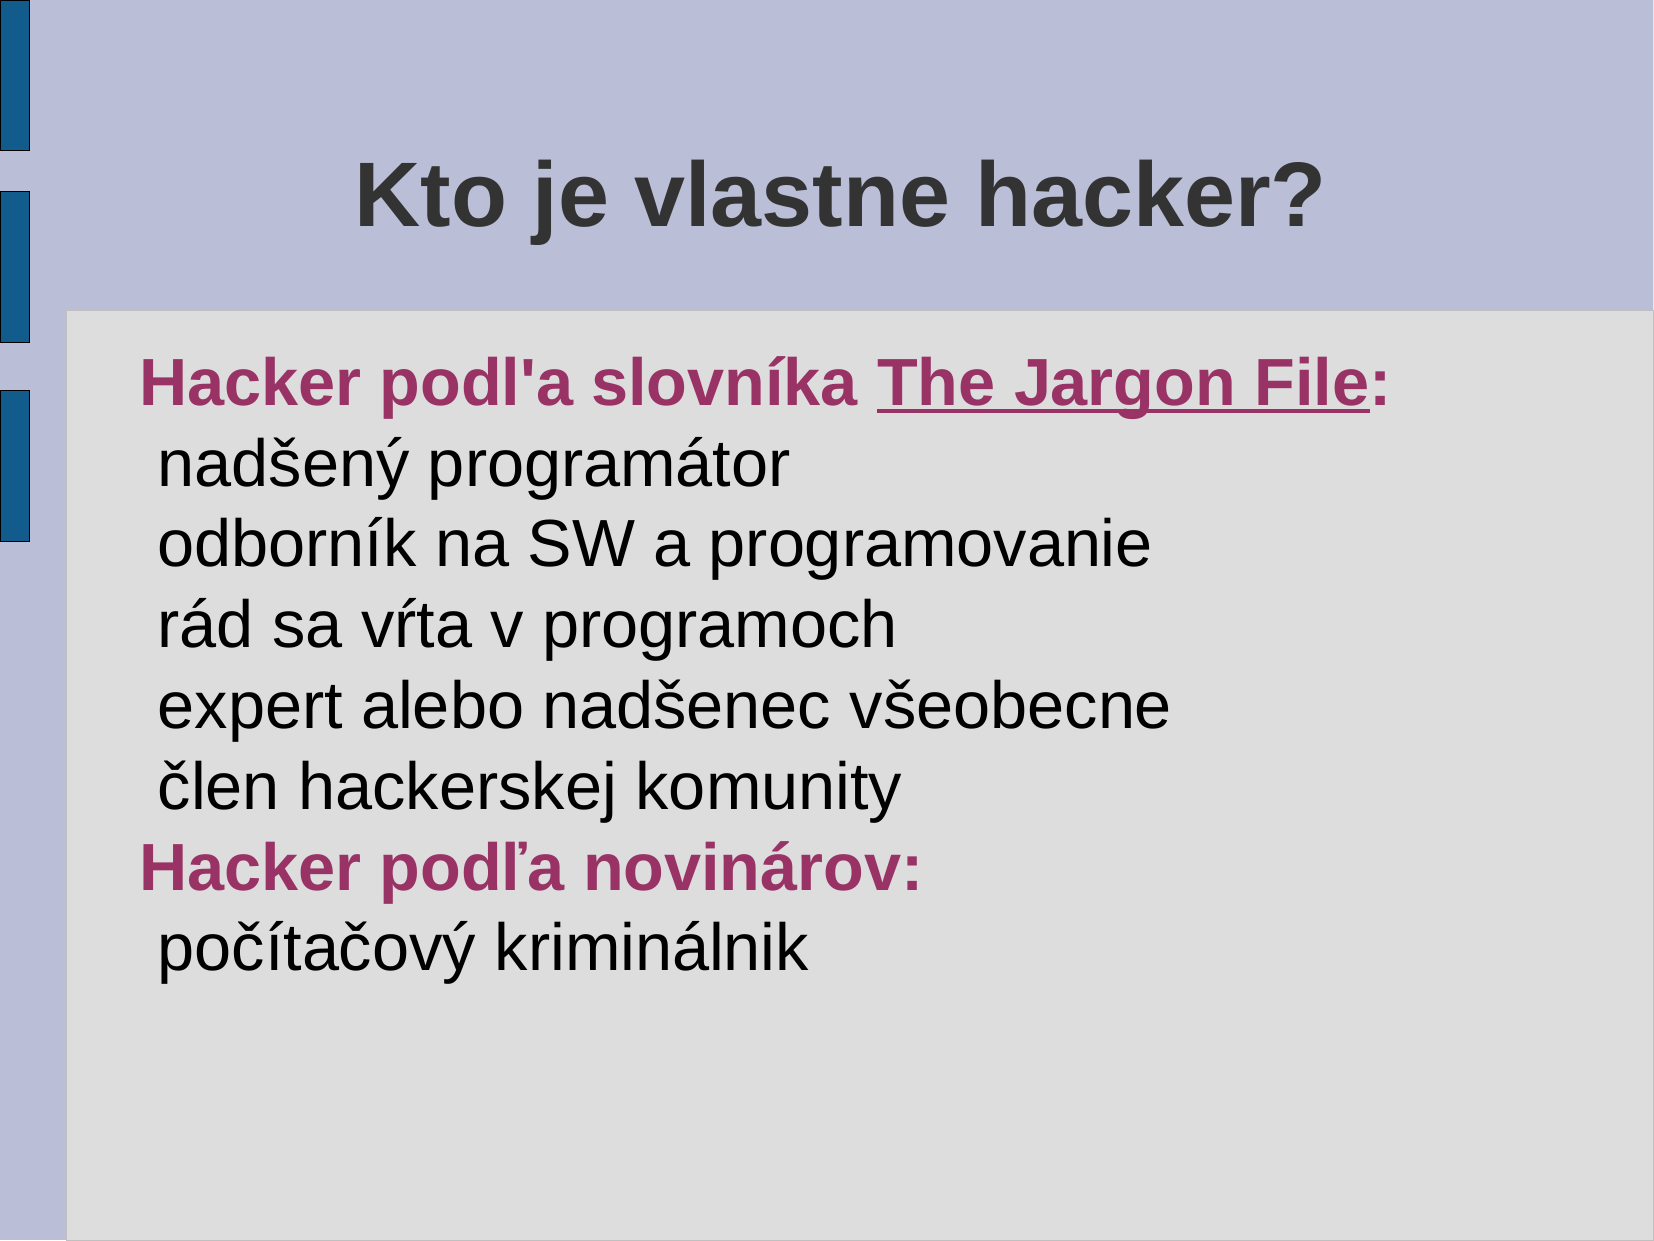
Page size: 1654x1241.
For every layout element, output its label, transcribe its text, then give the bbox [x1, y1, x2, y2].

title Kto je vlastne hacker? [59, 91, 1625, 299]
list Hacker podl'a slovníka The Jargon File: nadšený programátor odborník na SW a programovanie rád sa vŕta v programoch expert alebo nadšenec všeobecne člen hackerskej komunity Hacker podľa novinárov: počítačový kriminálnik [121, 344, 1625, 1127]
